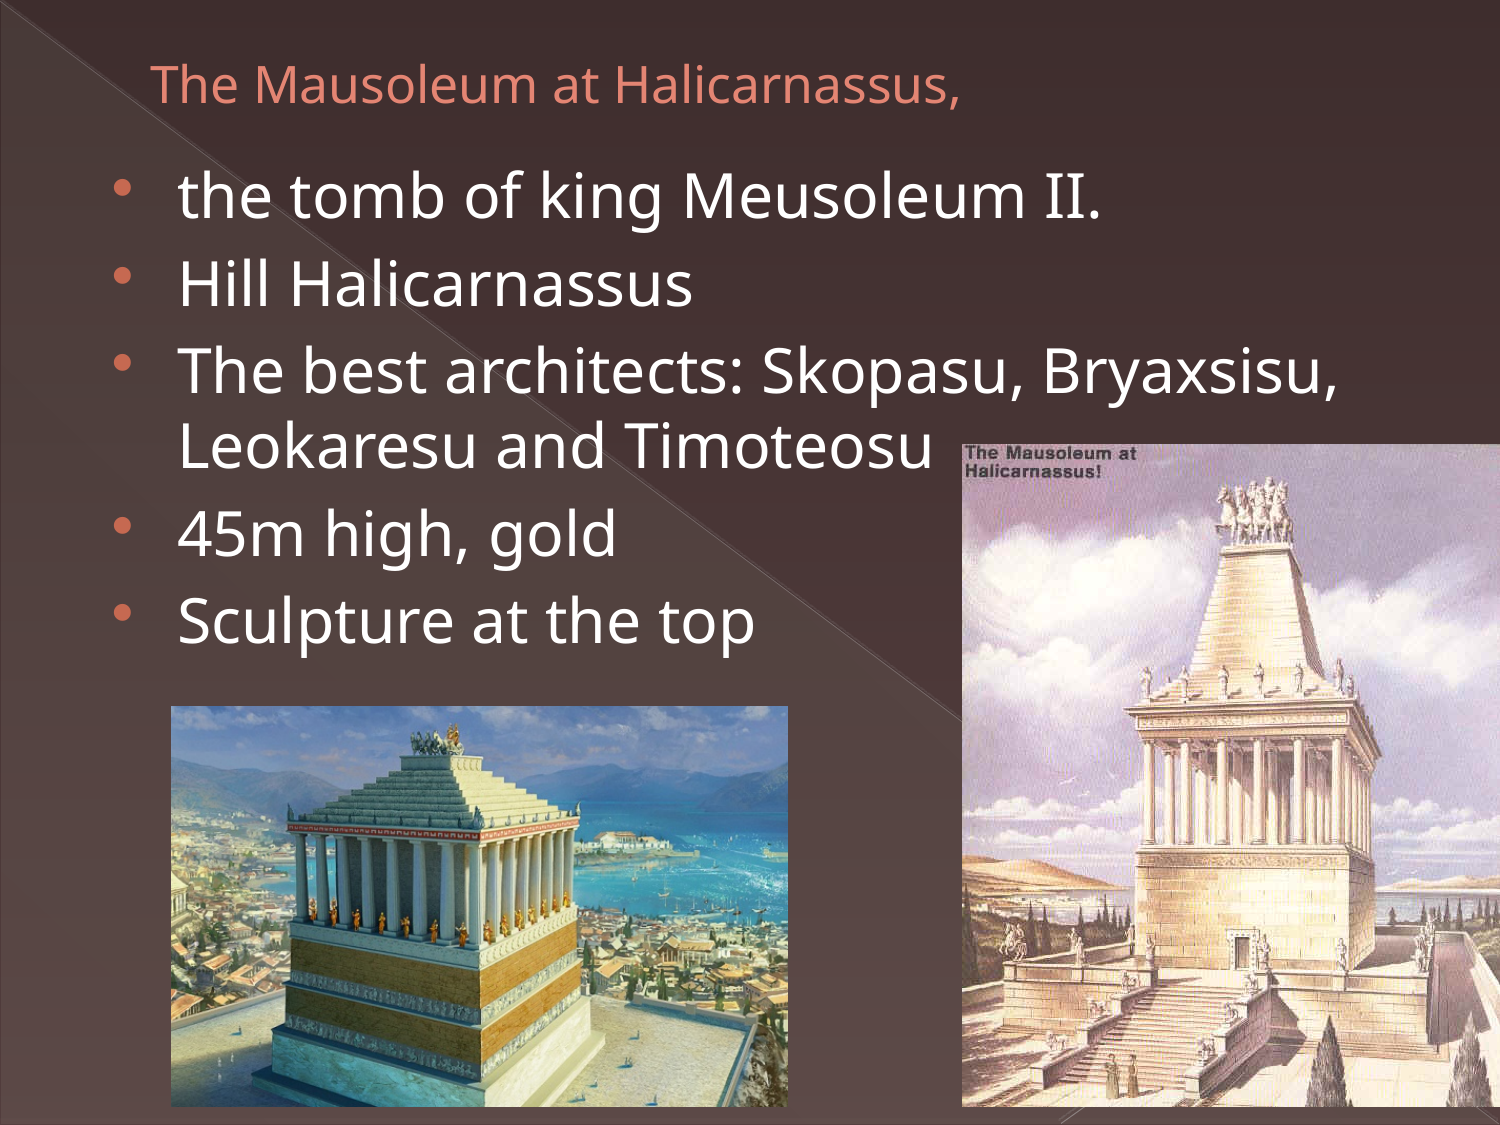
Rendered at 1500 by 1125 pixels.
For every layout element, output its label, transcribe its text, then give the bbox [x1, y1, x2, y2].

title The Mausoleum at Halicarnassus, [75, 43, 1471, 185]
picture [962, 444, 1500, 1107]
list the tomb of king Meusoleum II. Hill Halicarnassus The best architects: Skopasu, Bryaxsisu, Leokaresu and Timoteosu 45m high, gold Sculpture at the top [88, 148, 1439, 899]
picture [171, 706, 788, 1107]
